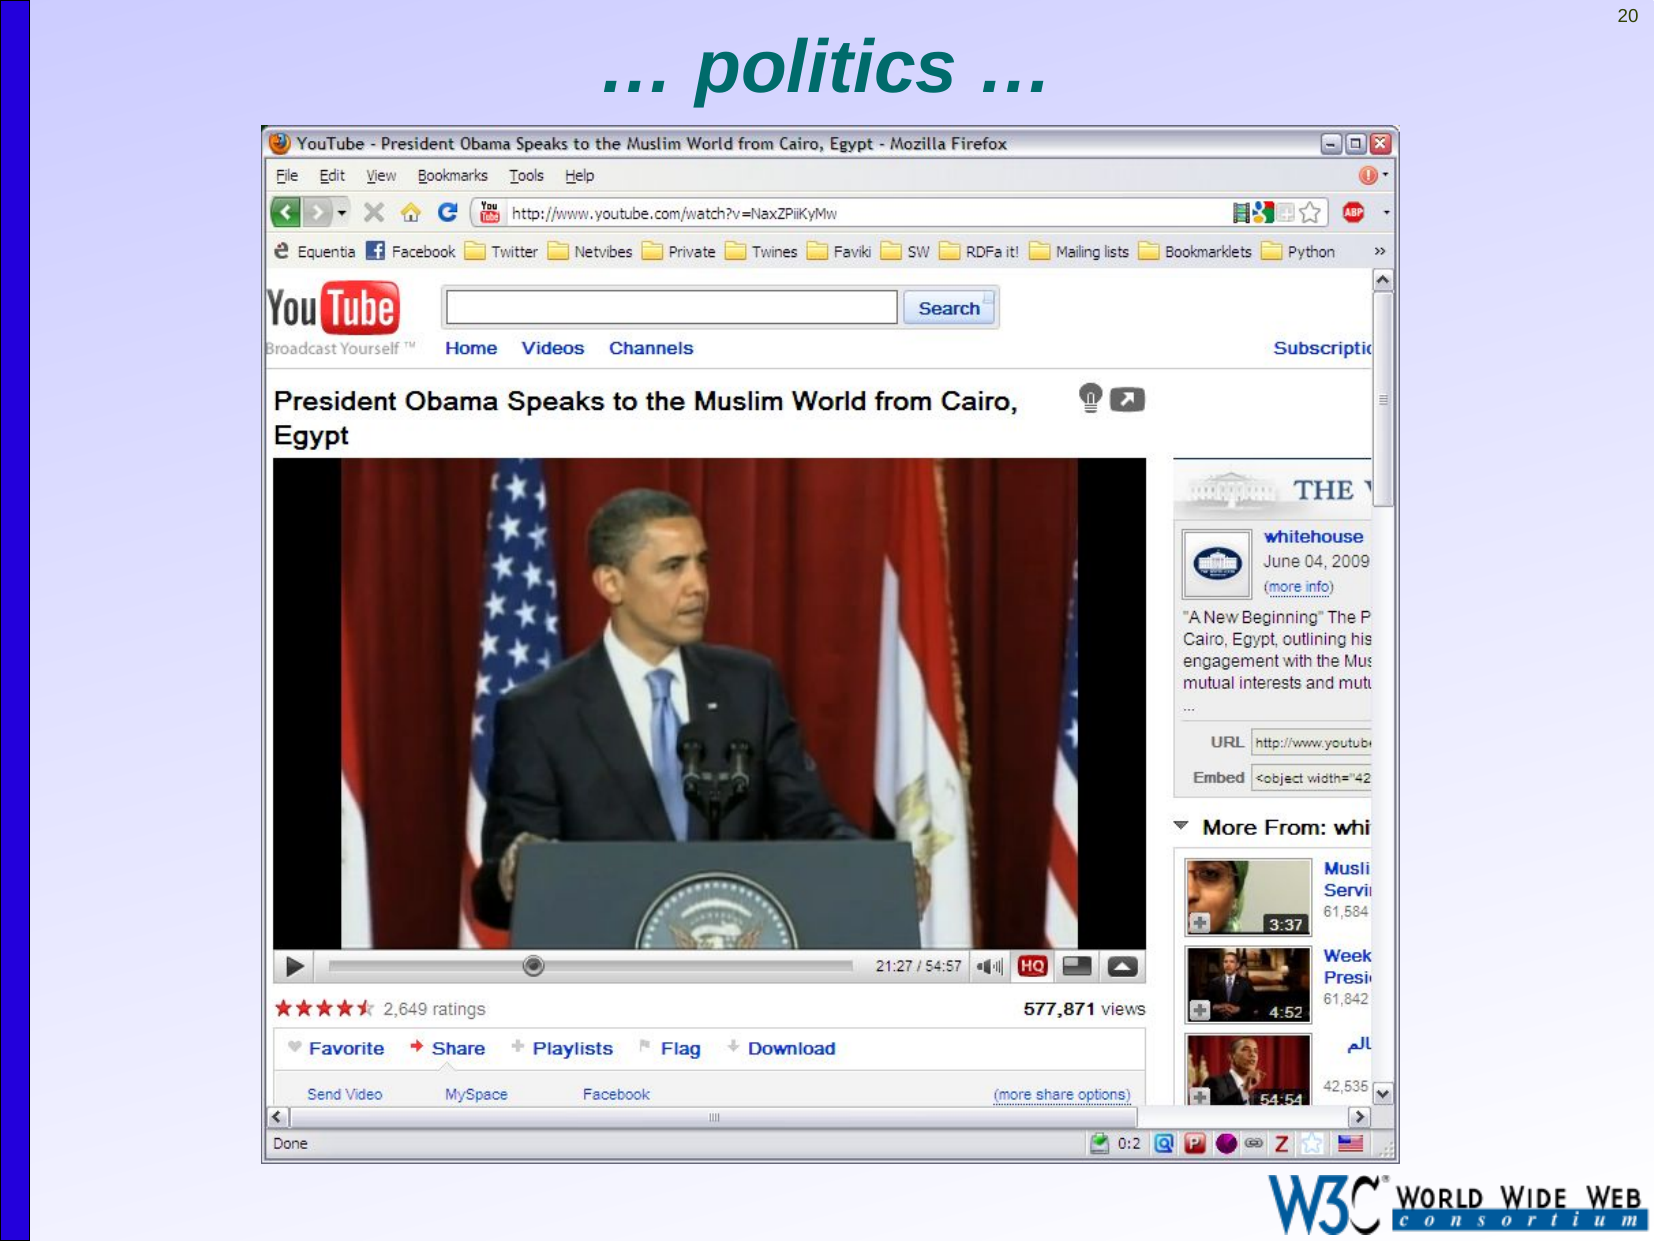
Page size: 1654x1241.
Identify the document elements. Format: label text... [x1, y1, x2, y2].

title … politics … [0, 5, 1654, 125]
picture [261, 125, 1400, 1164]
picture [1263, 1175, 1654, 1235]
